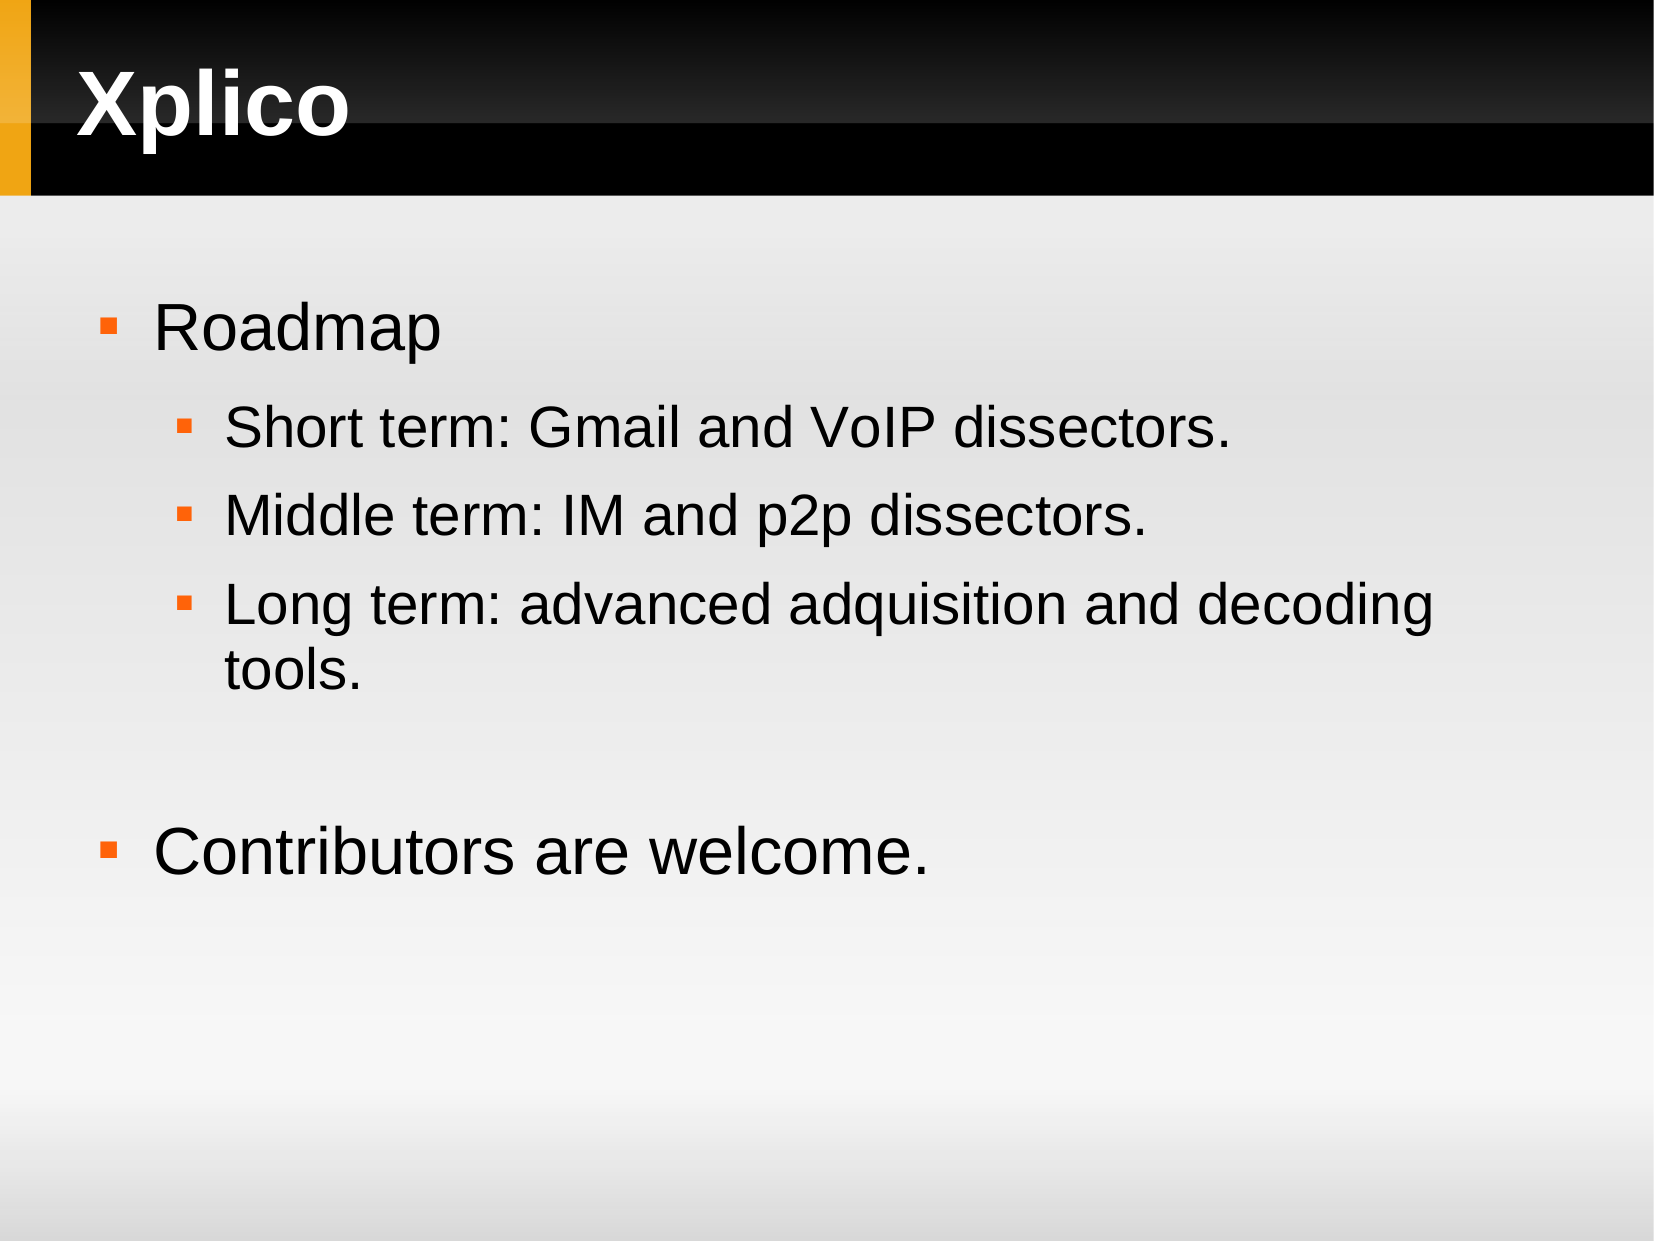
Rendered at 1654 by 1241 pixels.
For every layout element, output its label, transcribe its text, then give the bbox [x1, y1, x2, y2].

list Roadmap Short term: Gmail and VoIP dissectors. Middle term: IM and p2p dissectors. Long term: advanced adquisition and decoding tools. Contributors are welcome. [82, 290, 1571, 1094]
title Xplico [76, 7, 1565, 200]
picture [0, 0, 1654, 1241]
